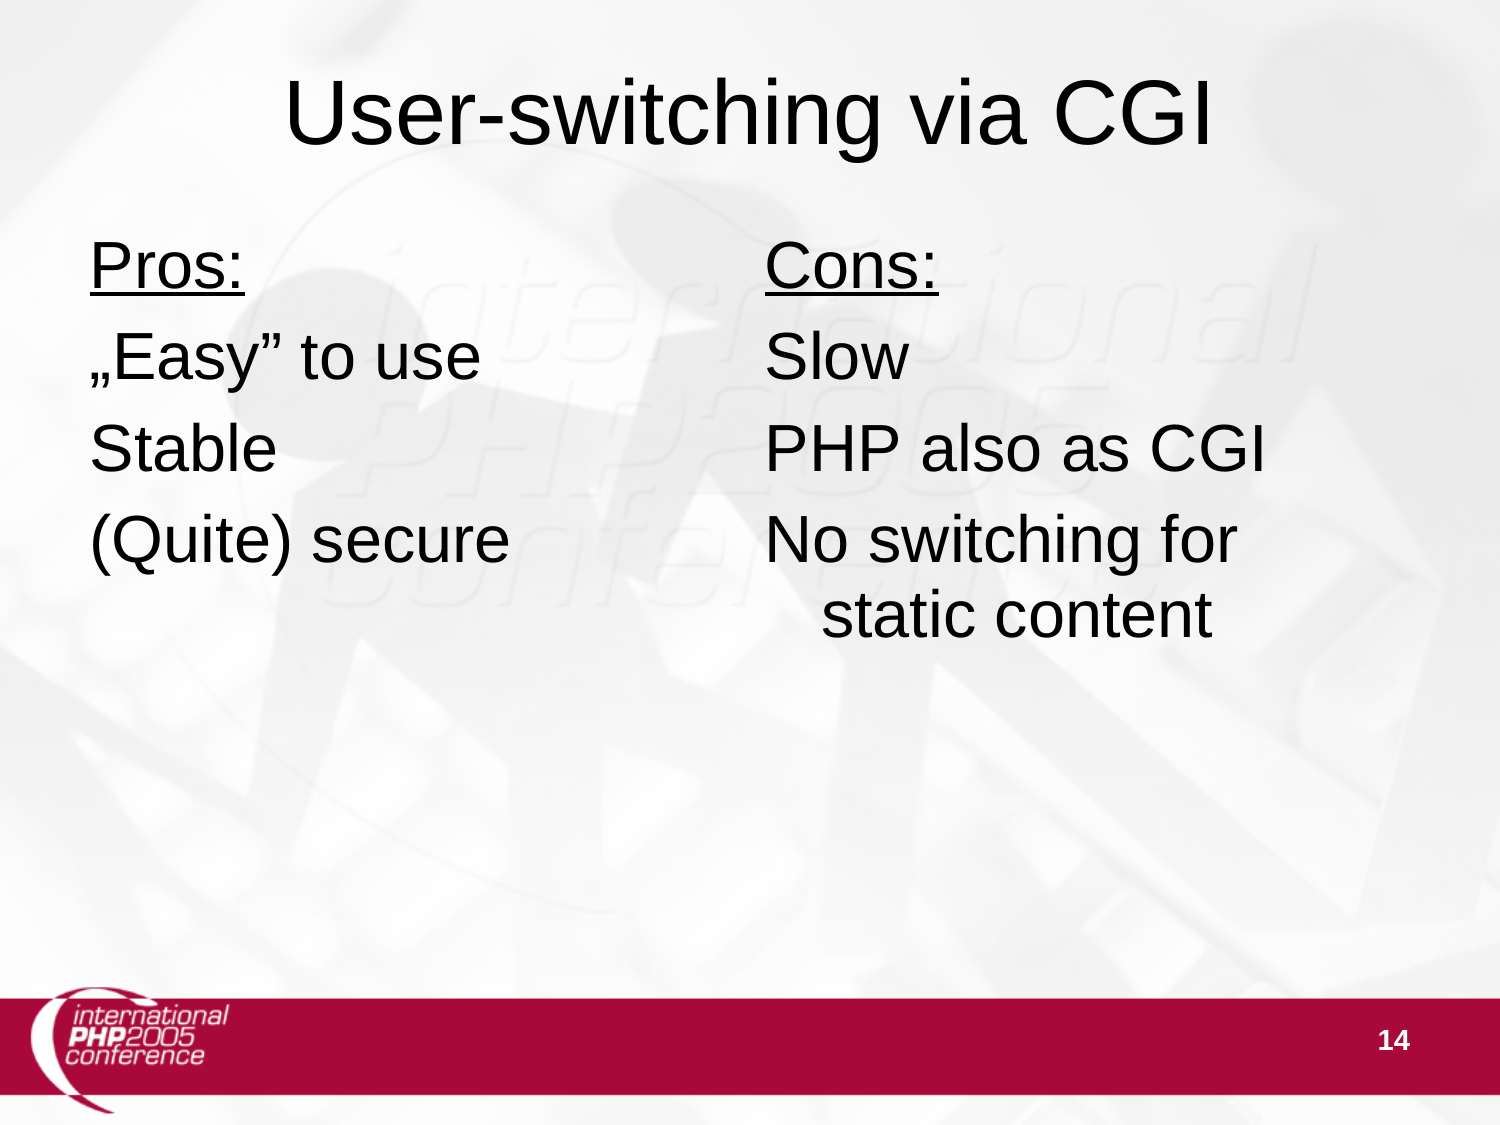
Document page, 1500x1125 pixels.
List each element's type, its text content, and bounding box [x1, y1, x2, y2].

title User-switching via CGI [75, 18, 1426, 207]
list Pros: „Easy” to use Stable (Quite) secure [75, 220, 750, 976]
list Cons: Slow PHP also as CGI No switching for static content [750, 220, 1426, 977]
picture [0, 0, 1500, 1125]
